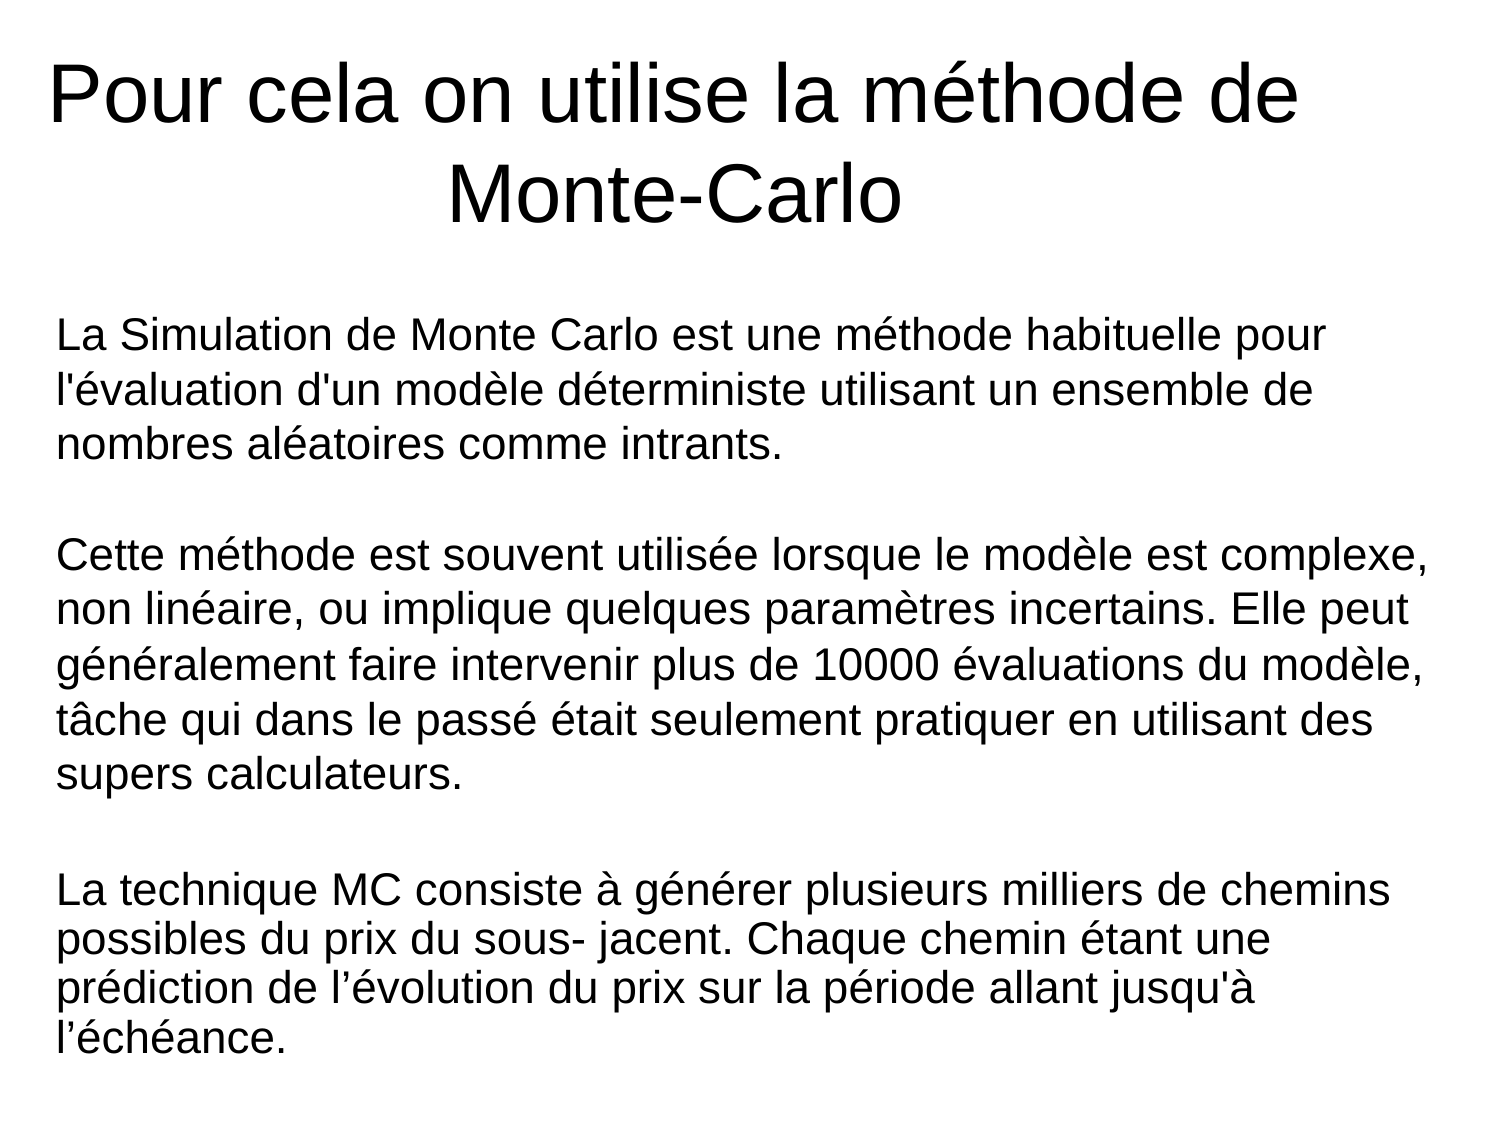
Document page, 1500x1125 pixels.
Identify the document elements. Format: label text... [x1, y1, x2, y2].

title Pour cela on utilise la méthode de Monte-Carlo [0, 31, 1351, 247]
text_box La Simulation de Monte Carlo est une méthode habituelle pour l'évaluation d'un modèle déterministe utilisant un ensemble de nombres aléatoires comme intrants. Cette méthode est souvent utilisée lorsque le modèle est complexe, non linéaire, ou implique quelques paramètres incertains. Elle peut généralement faire intervenir plus de 10000 évaluations du modèle, tâche qui dans le passé était seulement pratiquer en utilisant des supers calculateurs. La technique MC consiste à générer plusieurs milliers de chemins possibles du prix du sous- jacent. Chaque chemin étant une prédiction de l’évolution du prix sur la période allant jusqu'à l’échéance. [41, 296, 1459, 1125]
